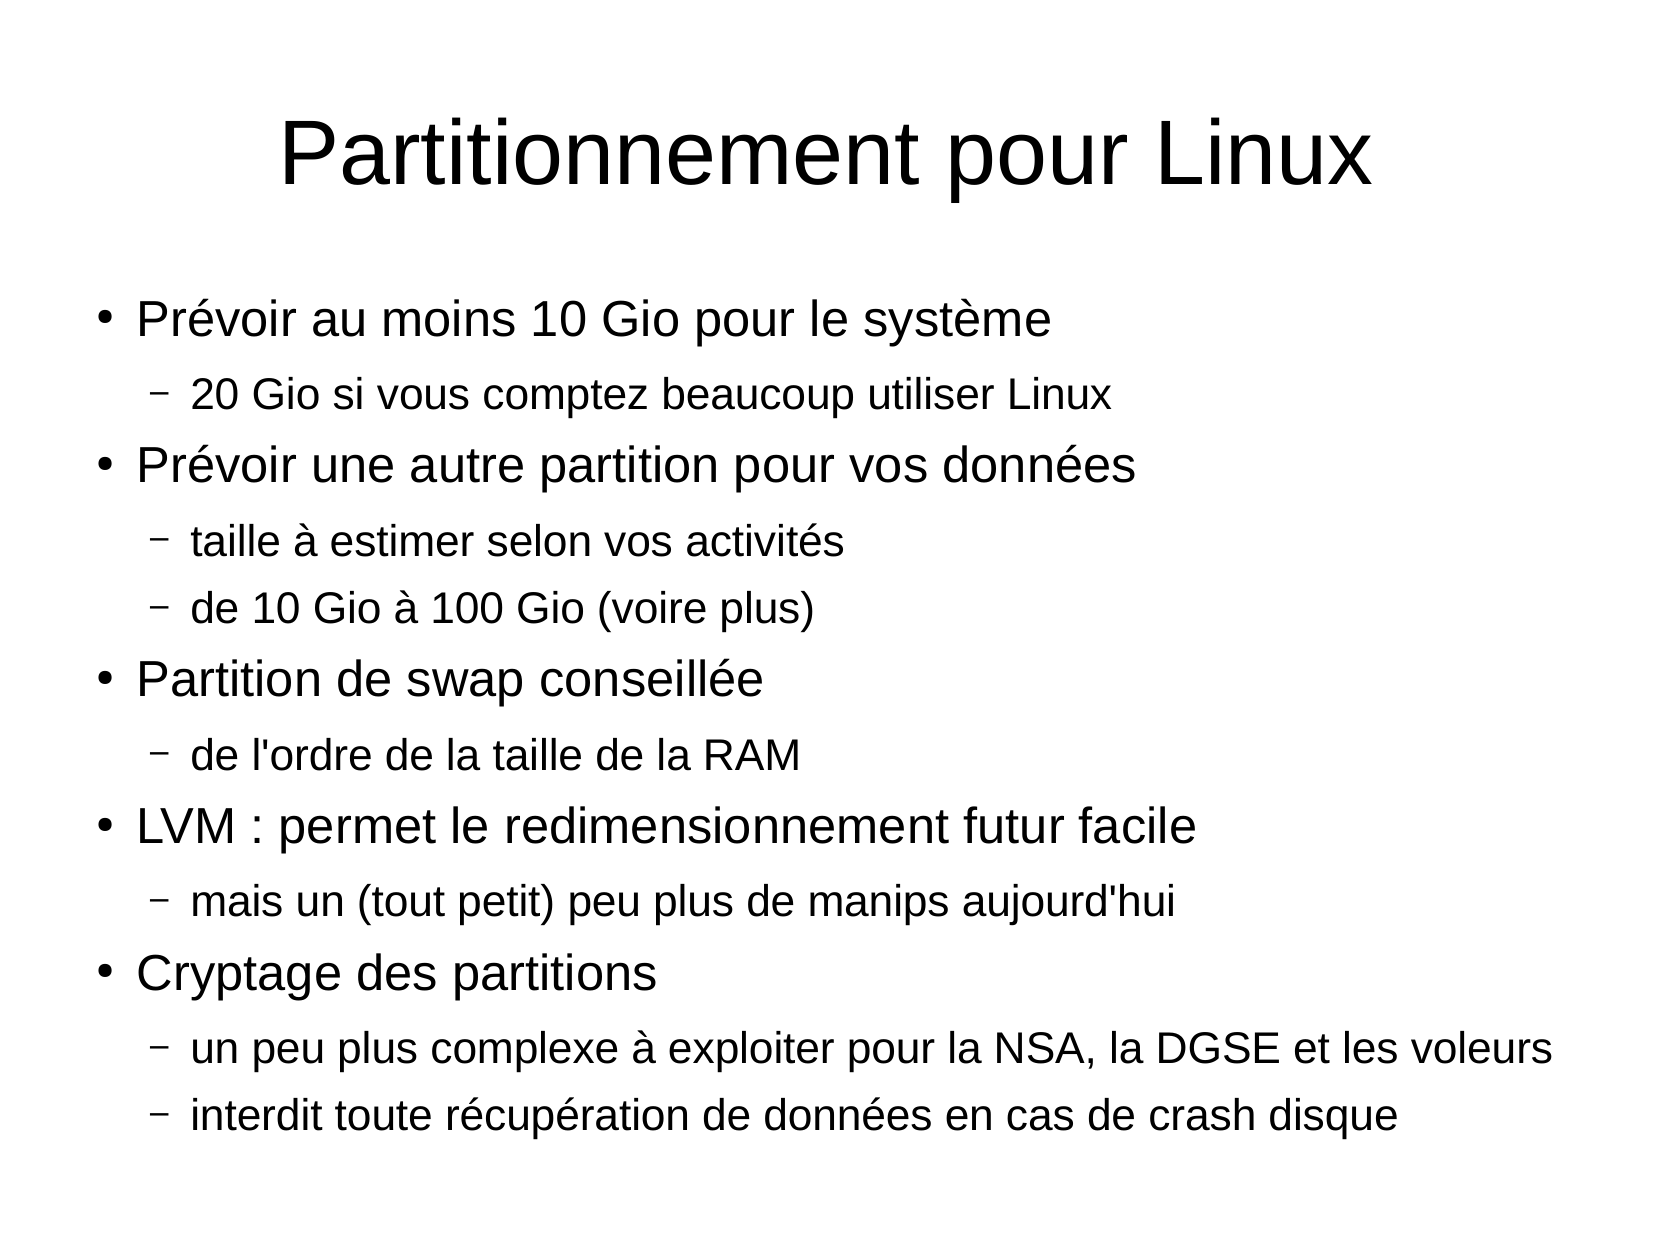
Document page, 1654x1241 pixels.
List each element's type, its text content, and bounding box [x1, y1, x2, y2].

list Prévoir au moins 10 Gio pour le système 20 Gio si vous comptez beaucoup utiliser Linux Prévoir une autre partition pour vos données taille à estimer selon vos activités de 10 Gio à 100 Gio (voire plus) Partition de swap conseillée de l'ordre de la taille de la RAM LVM : permet le redimensionnement futur facile mais un (tout petit) peu plus de manips aujourd'hui Cryptage des partitions un peu plus complexe à exploiter pour la NSA, la DGSE et les voleurs interdit toute récupération de données en cas de crash disque [82, 290, 1571, 1170]
title Partitionnement pour Linux [82, 49, 1571, 257]
